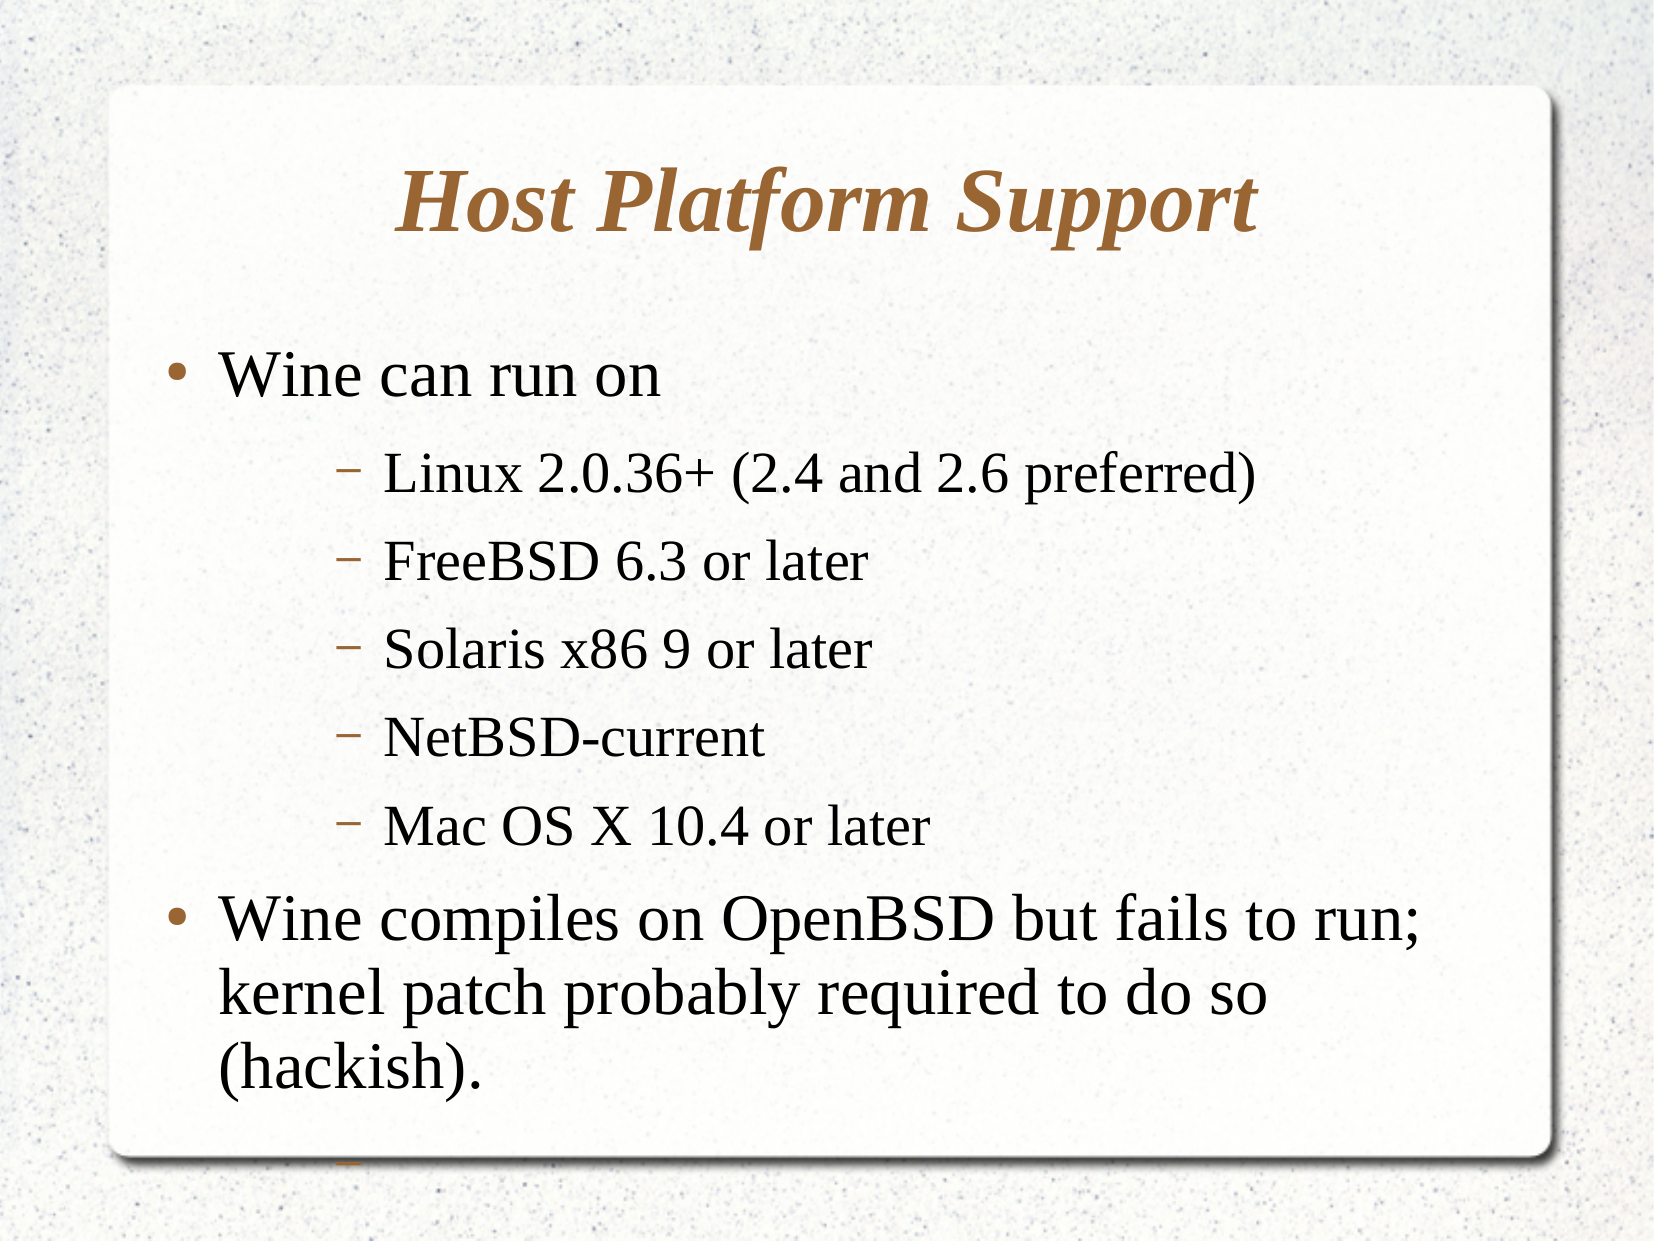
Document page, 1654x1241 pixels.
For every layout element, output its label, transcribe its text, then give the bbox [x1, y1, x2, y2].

list Wine can run on Linux 2.0.36+ (2.4 and 2.6 preferred) FreeBSD 6.3 or later Solaris x86 9 or later NetBSD-current Mac OS X 10.4 or later Wine compiles on OpenBSD but fails to run; kernel patch probably required to do so (hackish). [147, 336, 1506, 1227]
title Host Platform Support [118, 104, 1536, 297]
picture [0, 0, 1654, 1241]
